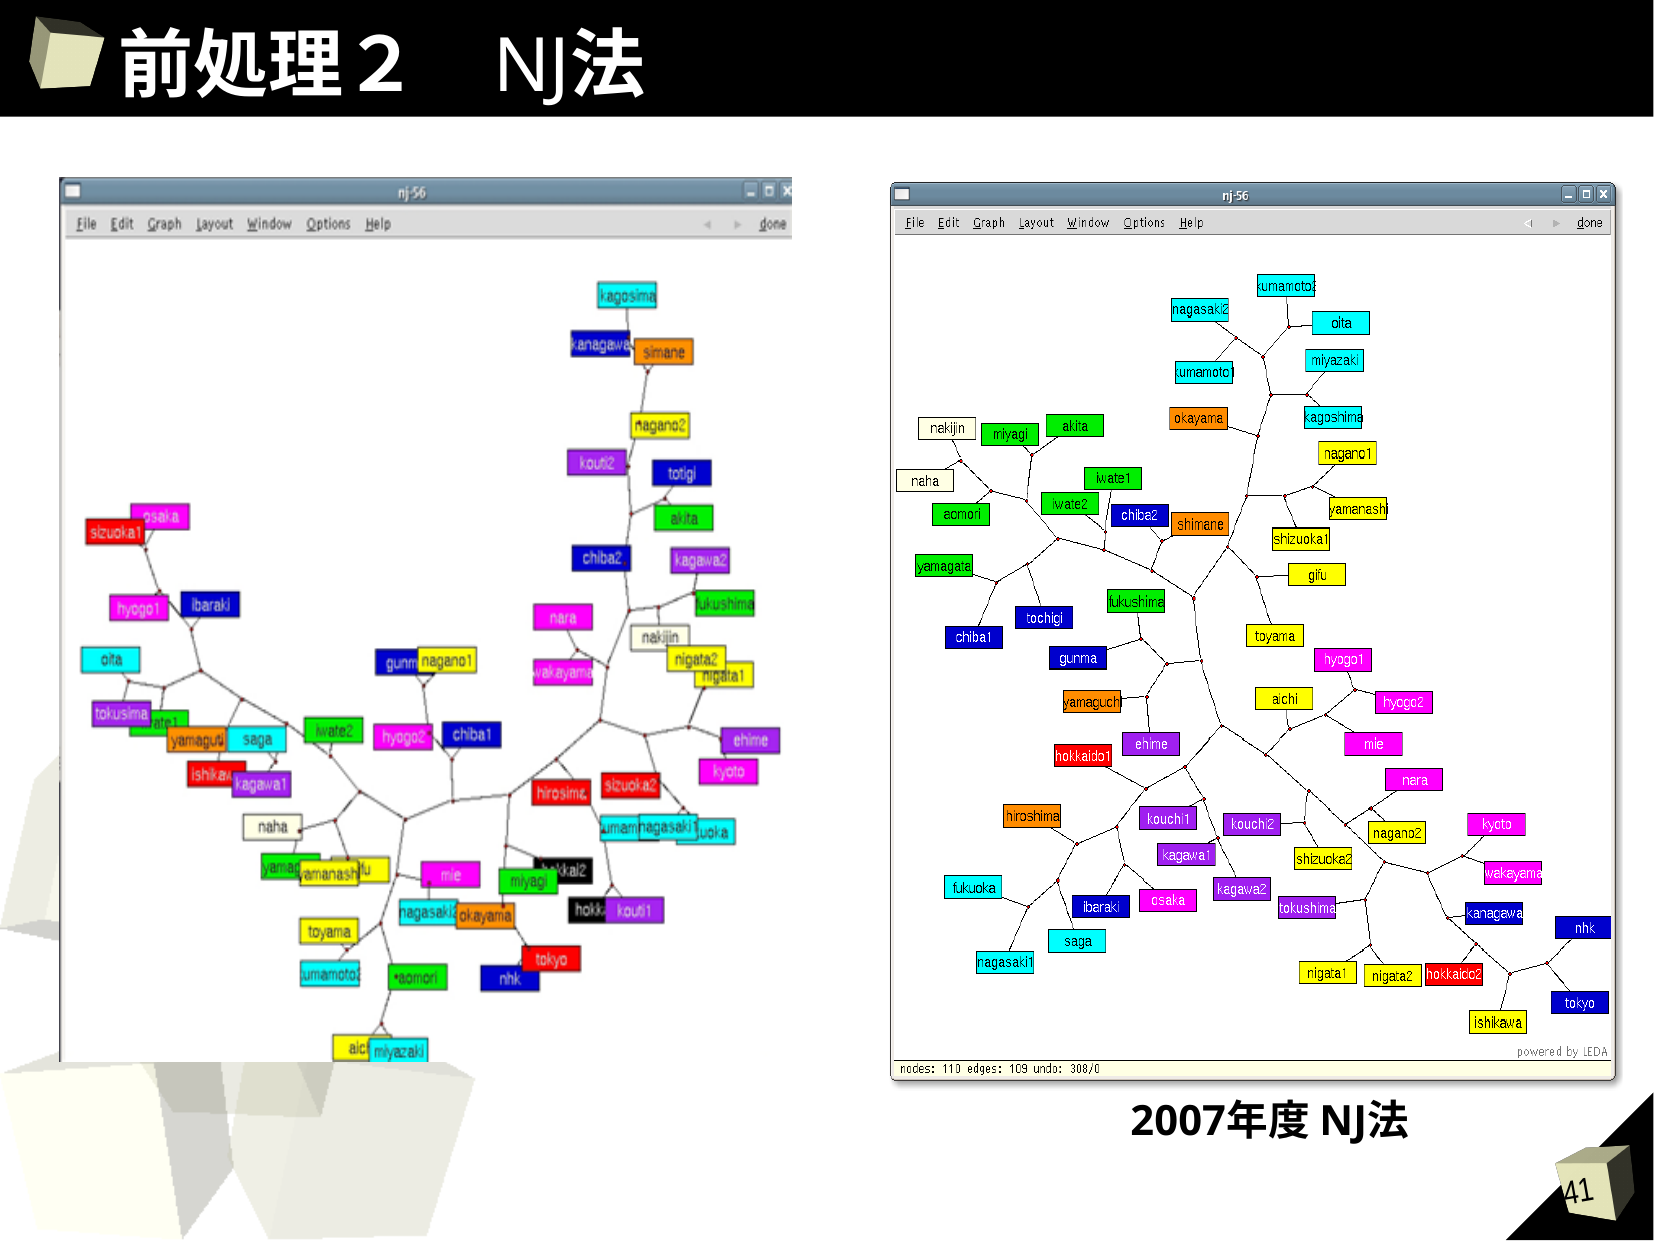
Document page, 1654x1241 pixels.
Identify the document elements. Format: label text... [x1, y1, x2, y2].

picture [885, 177, 1625, 1093]
picture [0, 177, 794, 1241]
text_box 2007年度 NJ法 [1033, 1092, 1506, 1143]
title 前処理２ NJ法 [118, 0, 1595, 119]
